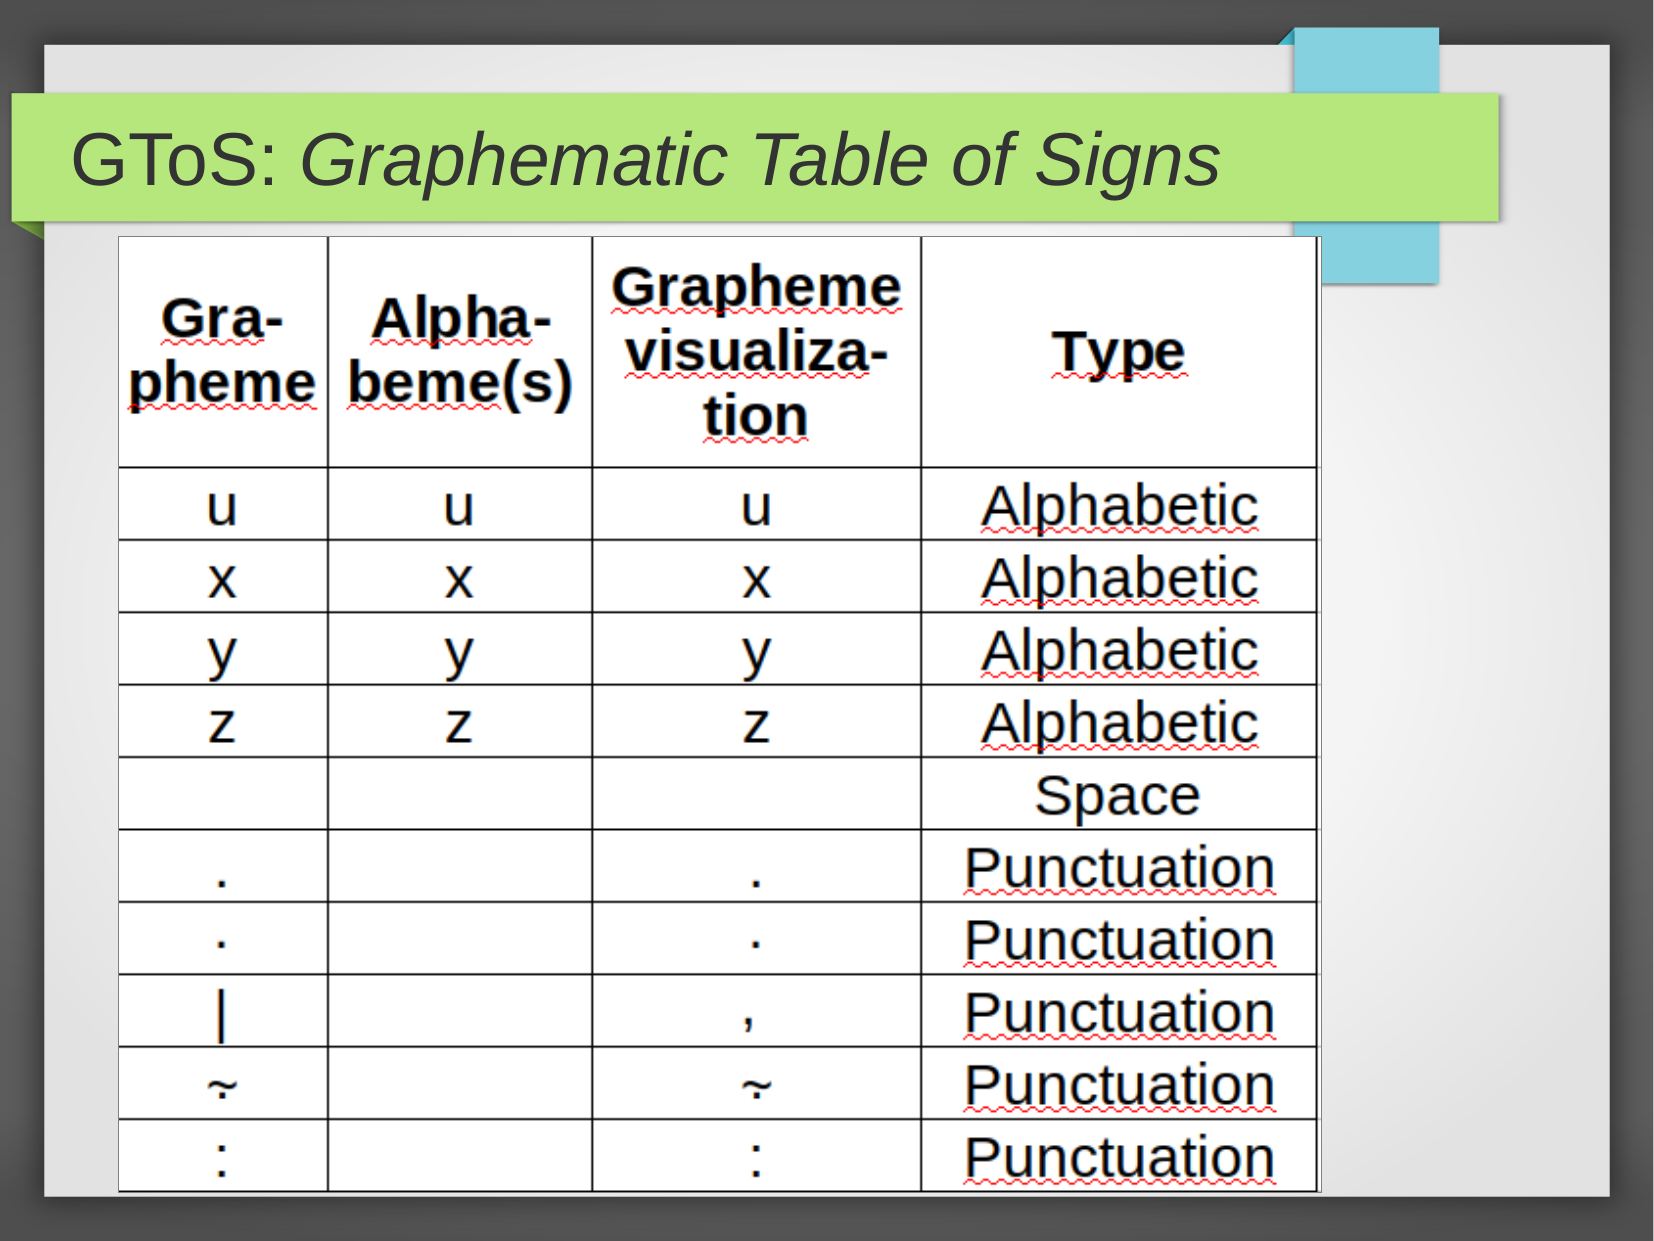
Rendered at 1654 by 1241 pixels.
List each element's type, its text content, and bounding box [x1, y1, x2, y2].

picture [0, 0, 1654, 1241]
title GToS: Graphematic Table of Signs [70, 75, 1371, 244]
